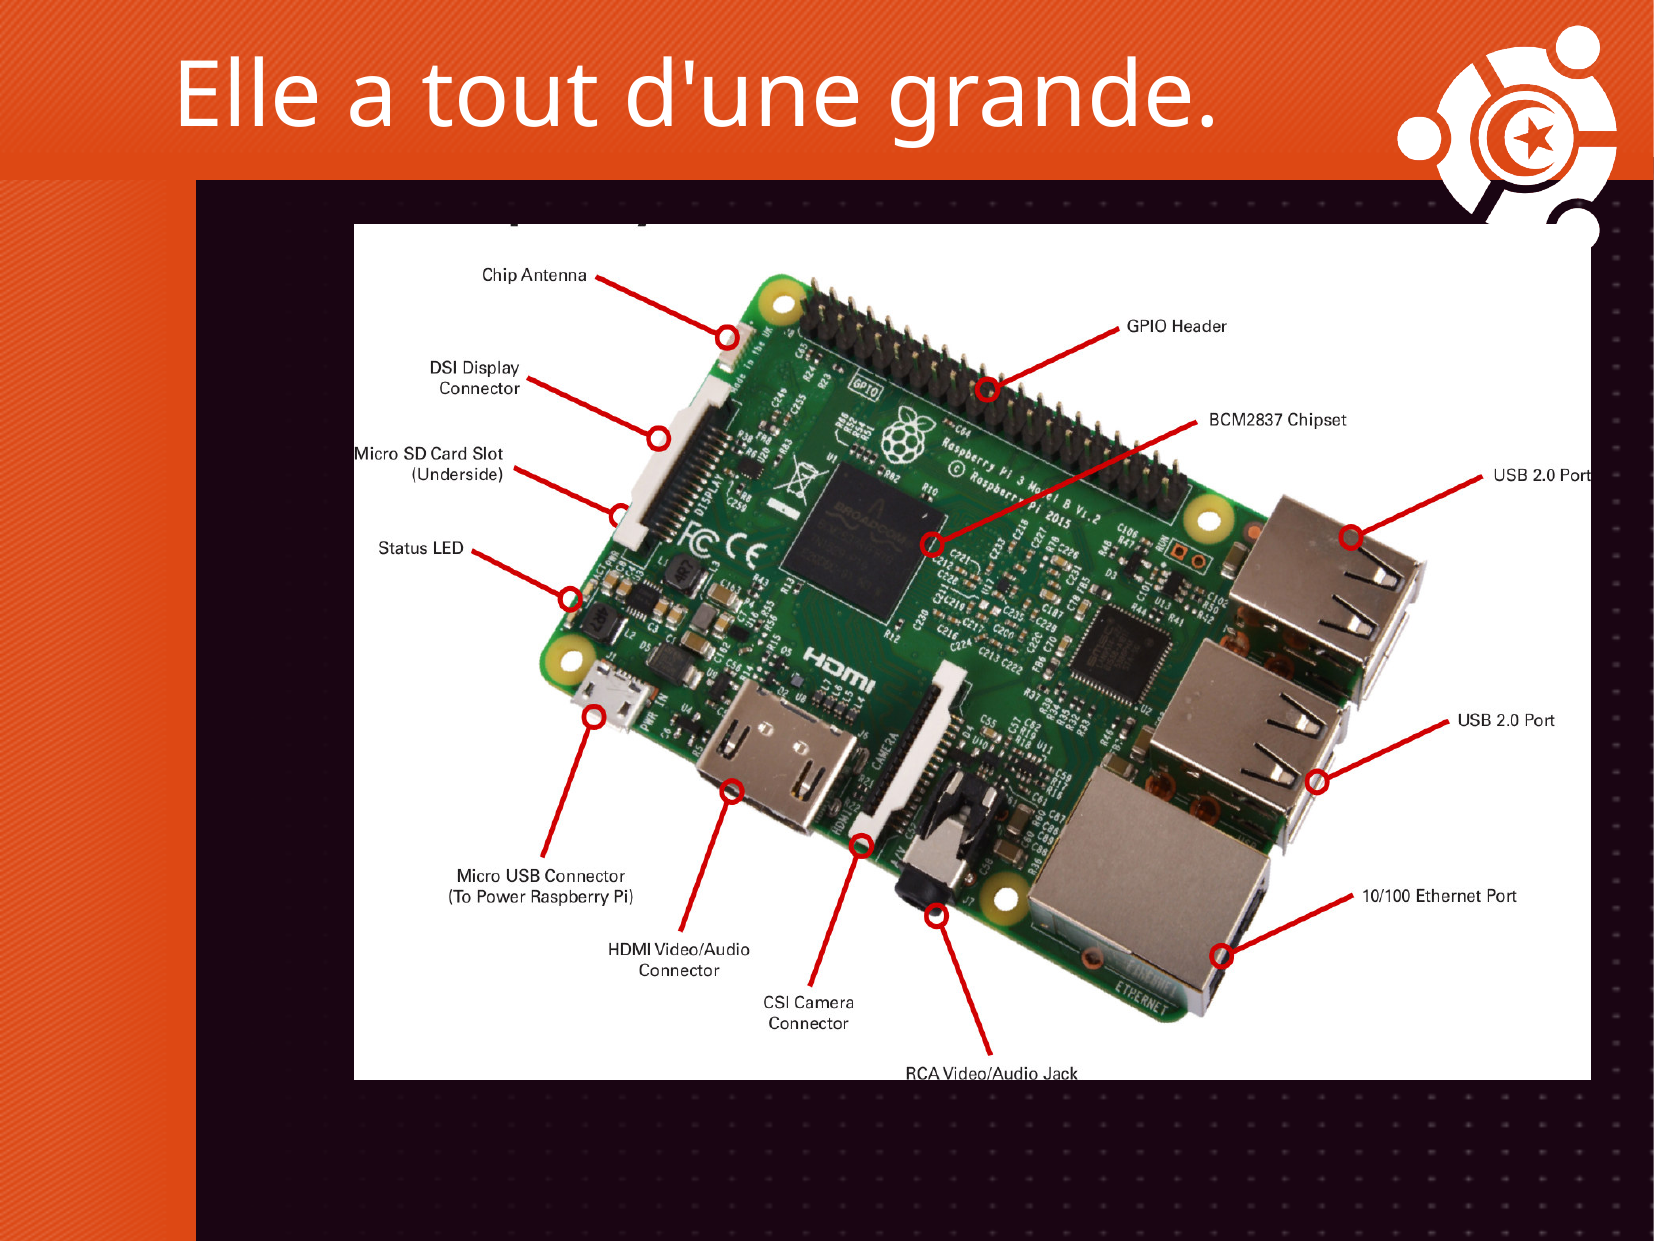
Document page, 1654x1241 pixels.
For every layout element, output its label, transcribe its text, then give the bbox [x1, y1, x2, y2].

picture [0, 0, 1654, 1241]
title Elle a tout d'une grande. [0, 2, 1394, 181]
